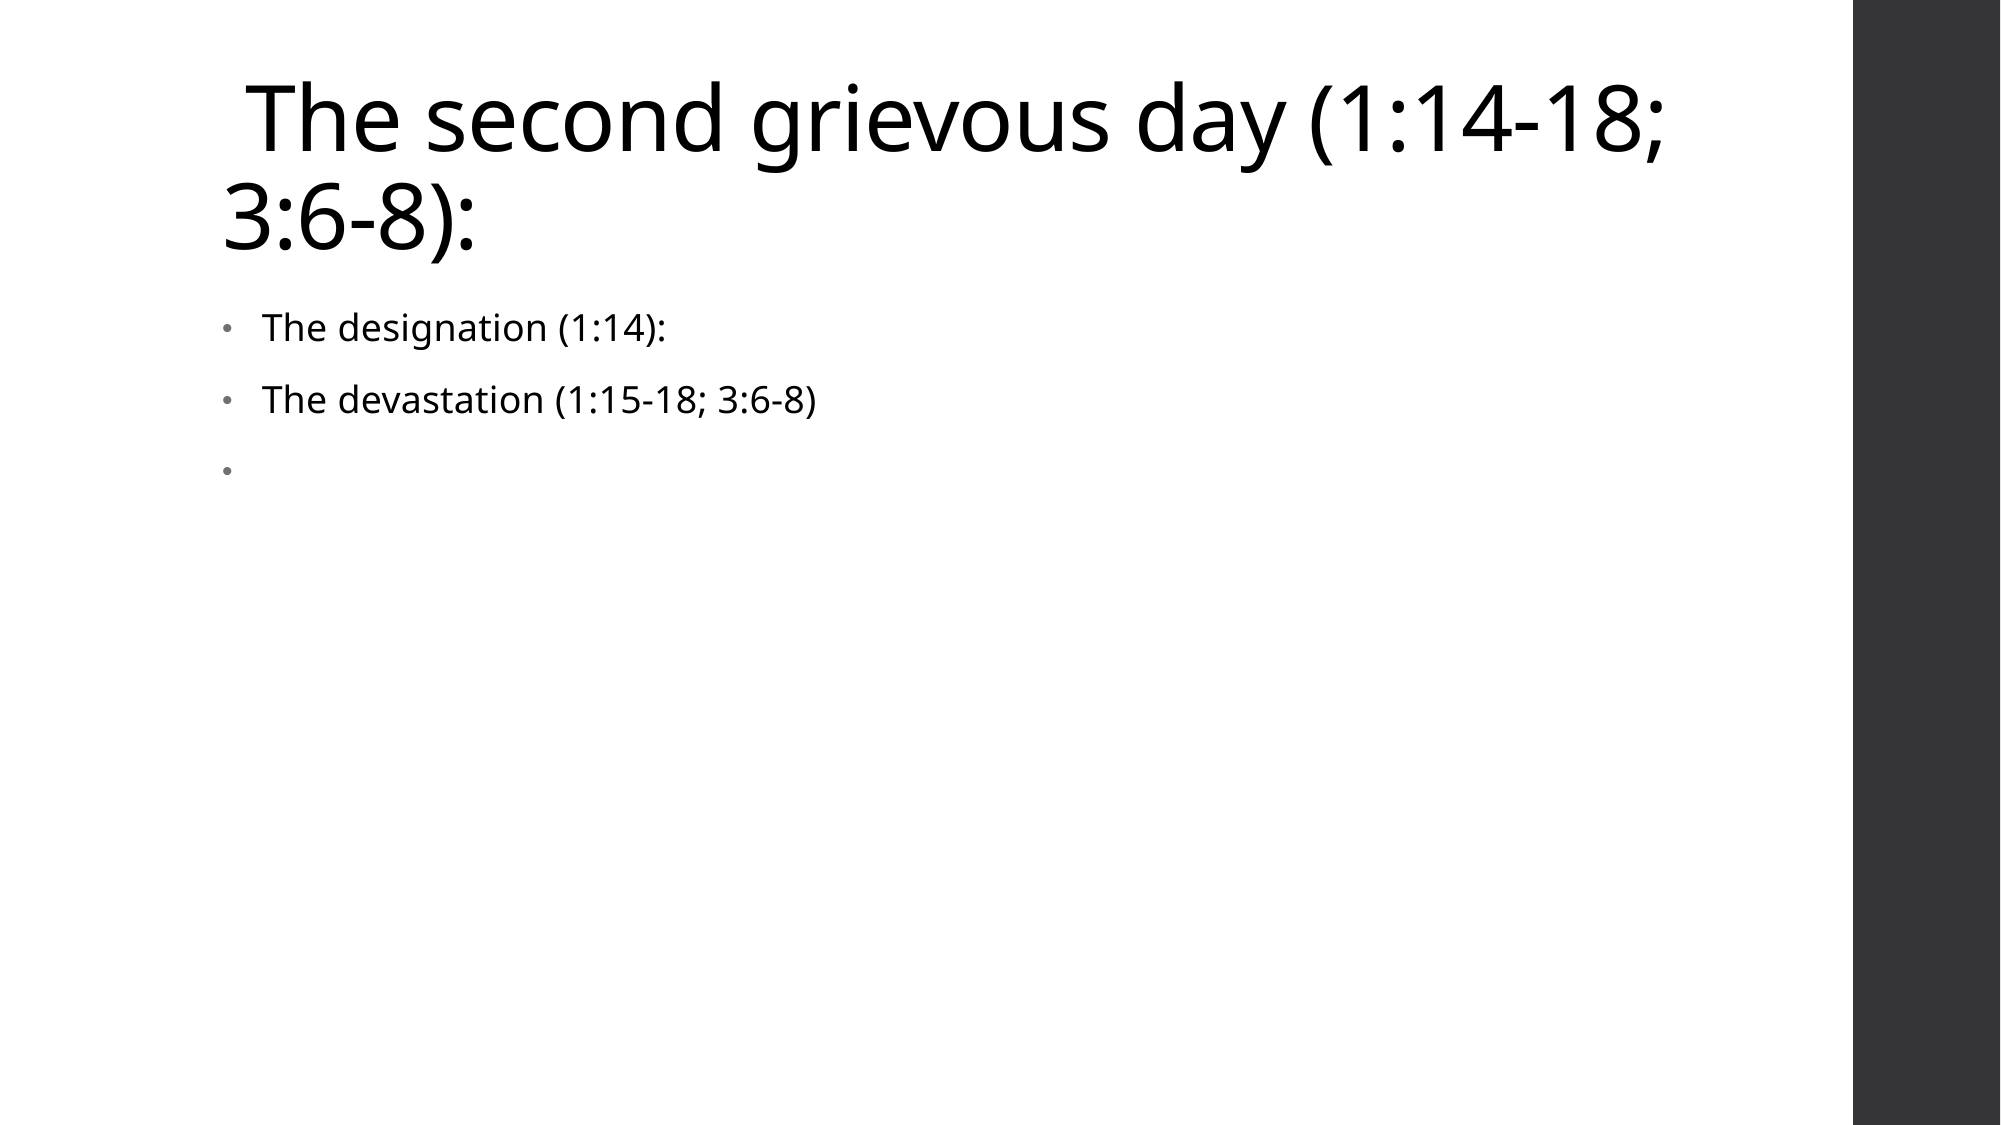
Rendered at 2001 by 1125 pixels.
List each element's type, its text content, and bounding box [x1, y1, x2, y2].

list The designation (1:14): The devastation (1:15-18; 3:6-8) [206, 299, 1617, 1014]
title The second grievous day (1:14-18; 3:6-8): [206, 60, 1797, 278]
